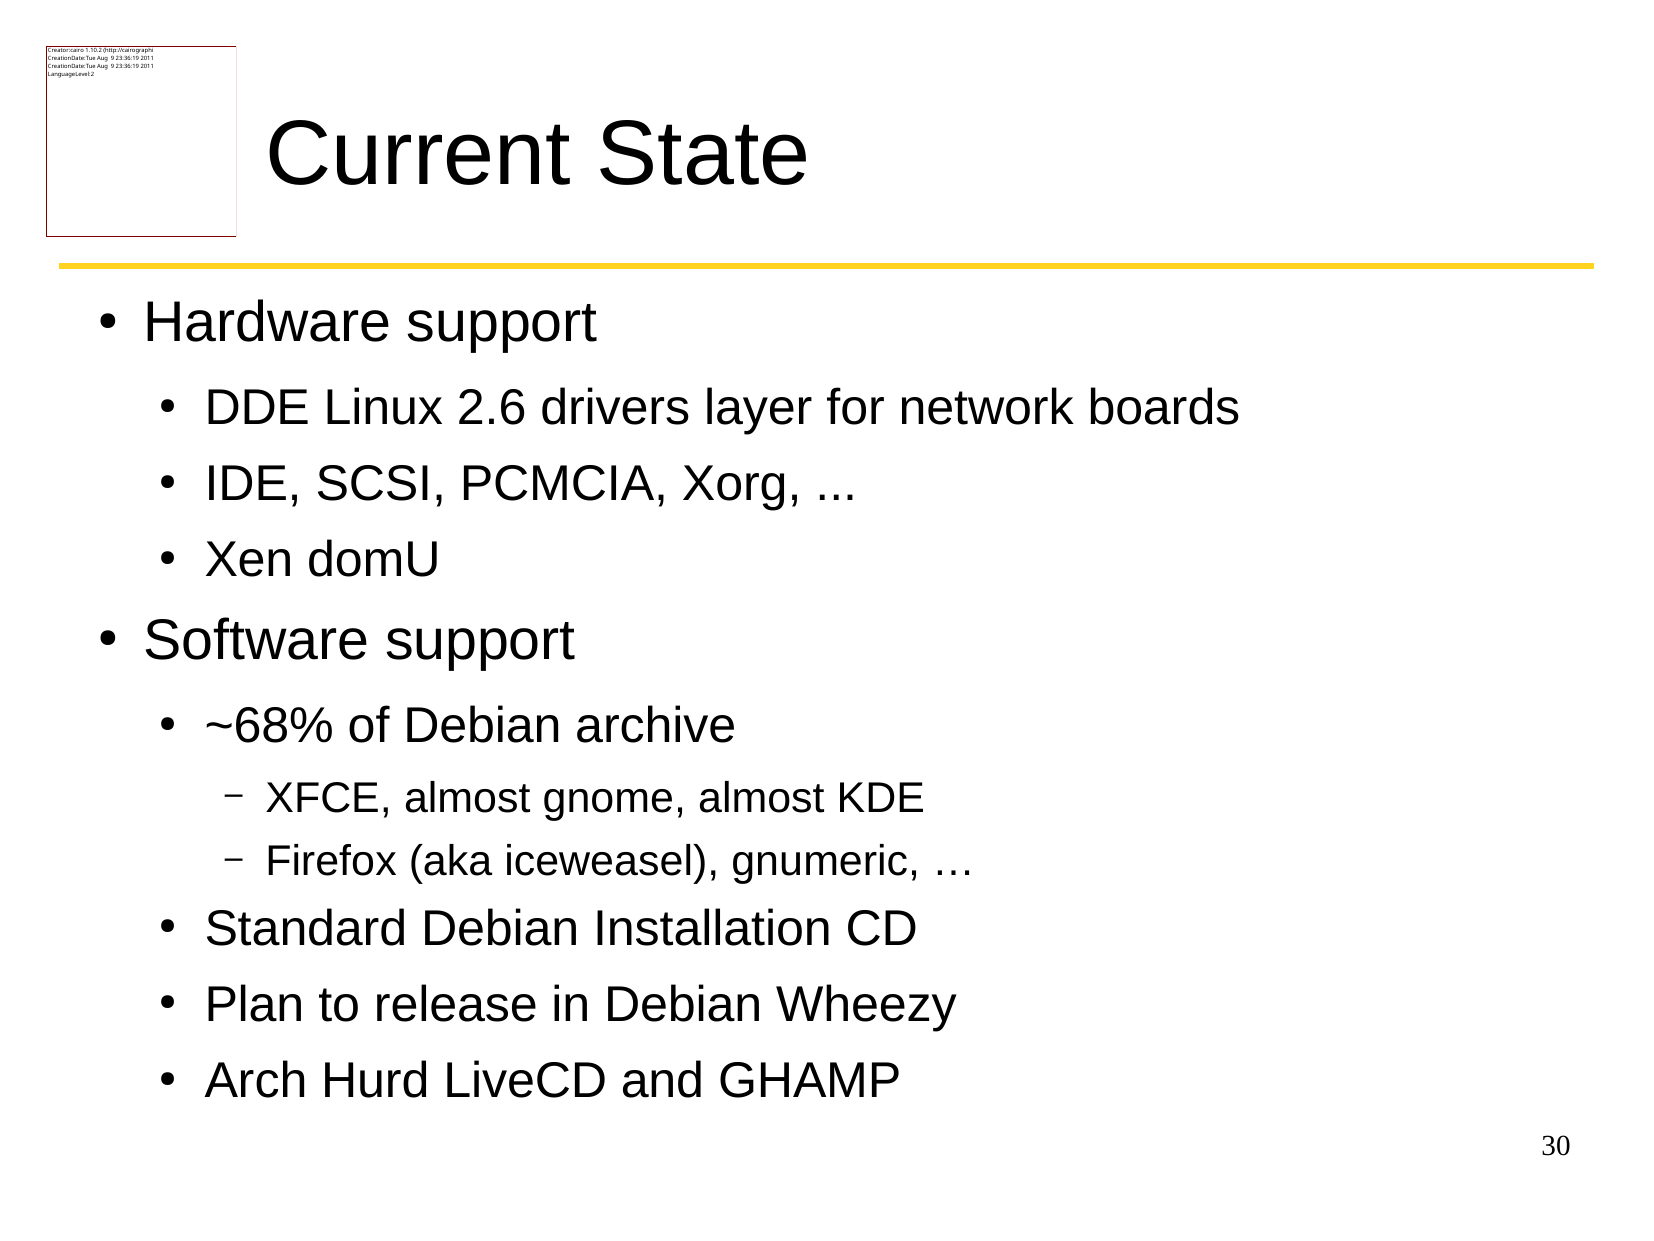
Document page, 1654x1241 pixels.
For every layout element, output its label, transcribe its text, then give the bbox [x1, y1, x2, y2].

title Current State [265, 49, 1571, 257]
list Hardware support DDE Linux 2.6 drivers layer for network boards IDE, SCSI, PCMCIA, Xorg, ... Xen domU Software support ~68% of Debian archive XFCE, almost gnome, almost KDE Firefox (aka iceweasel), gnumeric, … Standard Debian Installation CD Plan to release in Debian Wheezy Arch Hurd LiveCD and GHAMP [82, 290, 1571, 1109]
